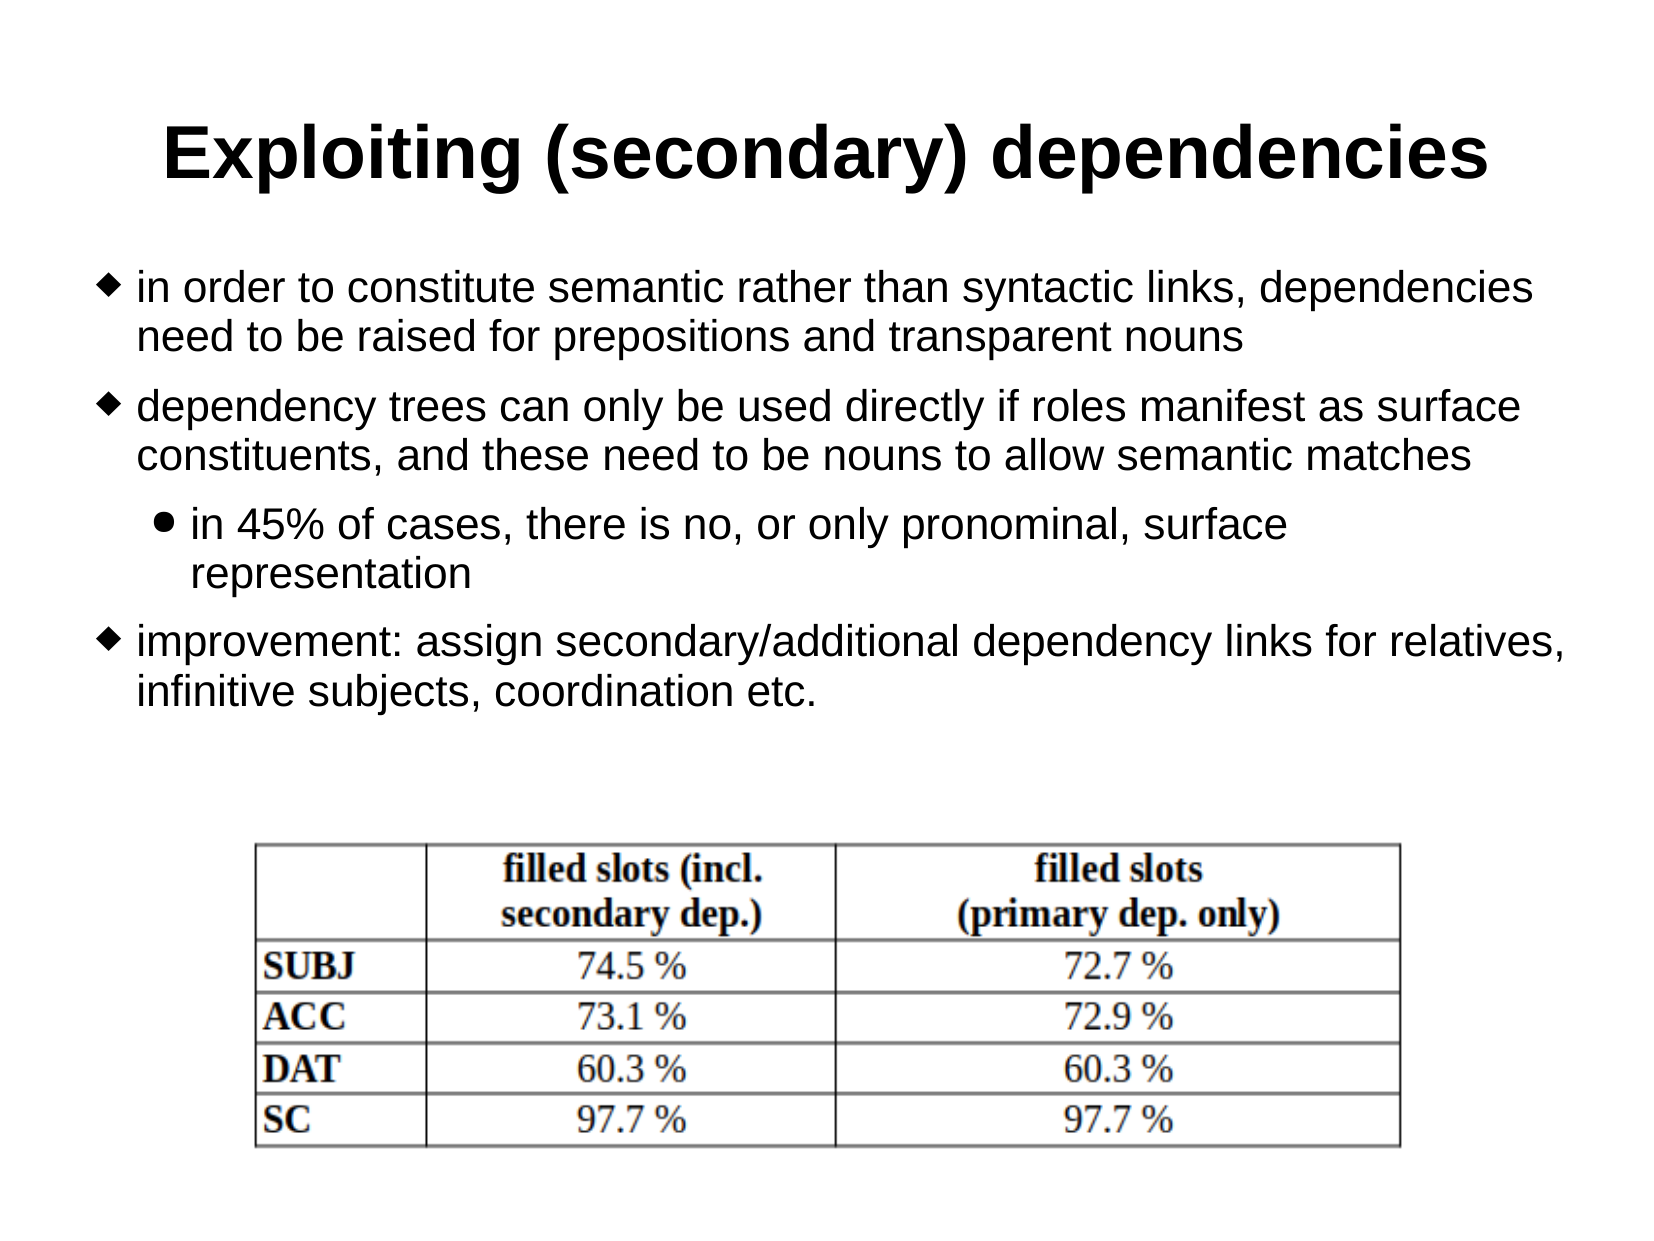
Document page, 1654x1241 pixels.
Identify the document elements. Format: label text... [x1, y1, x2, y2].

picture [230, 824, 1423, 1166]
list in order to constitute semantic rather than syntactic links, dependencies need to be raised for prepositions and transparent nouns dependency trees can only be used directly if roles manifest as surface constituents, and these need to be nouns to allow semantic matches in 45% of cases, there is no, or only pronominal, surface representation improvement: assign secondary/additional dependency links for relatives, infinitive subjects, coordination etc. [82, 262, 1571, 788]
title Exploiting (secondary) dependencies [82, 49, 1571, 257]
